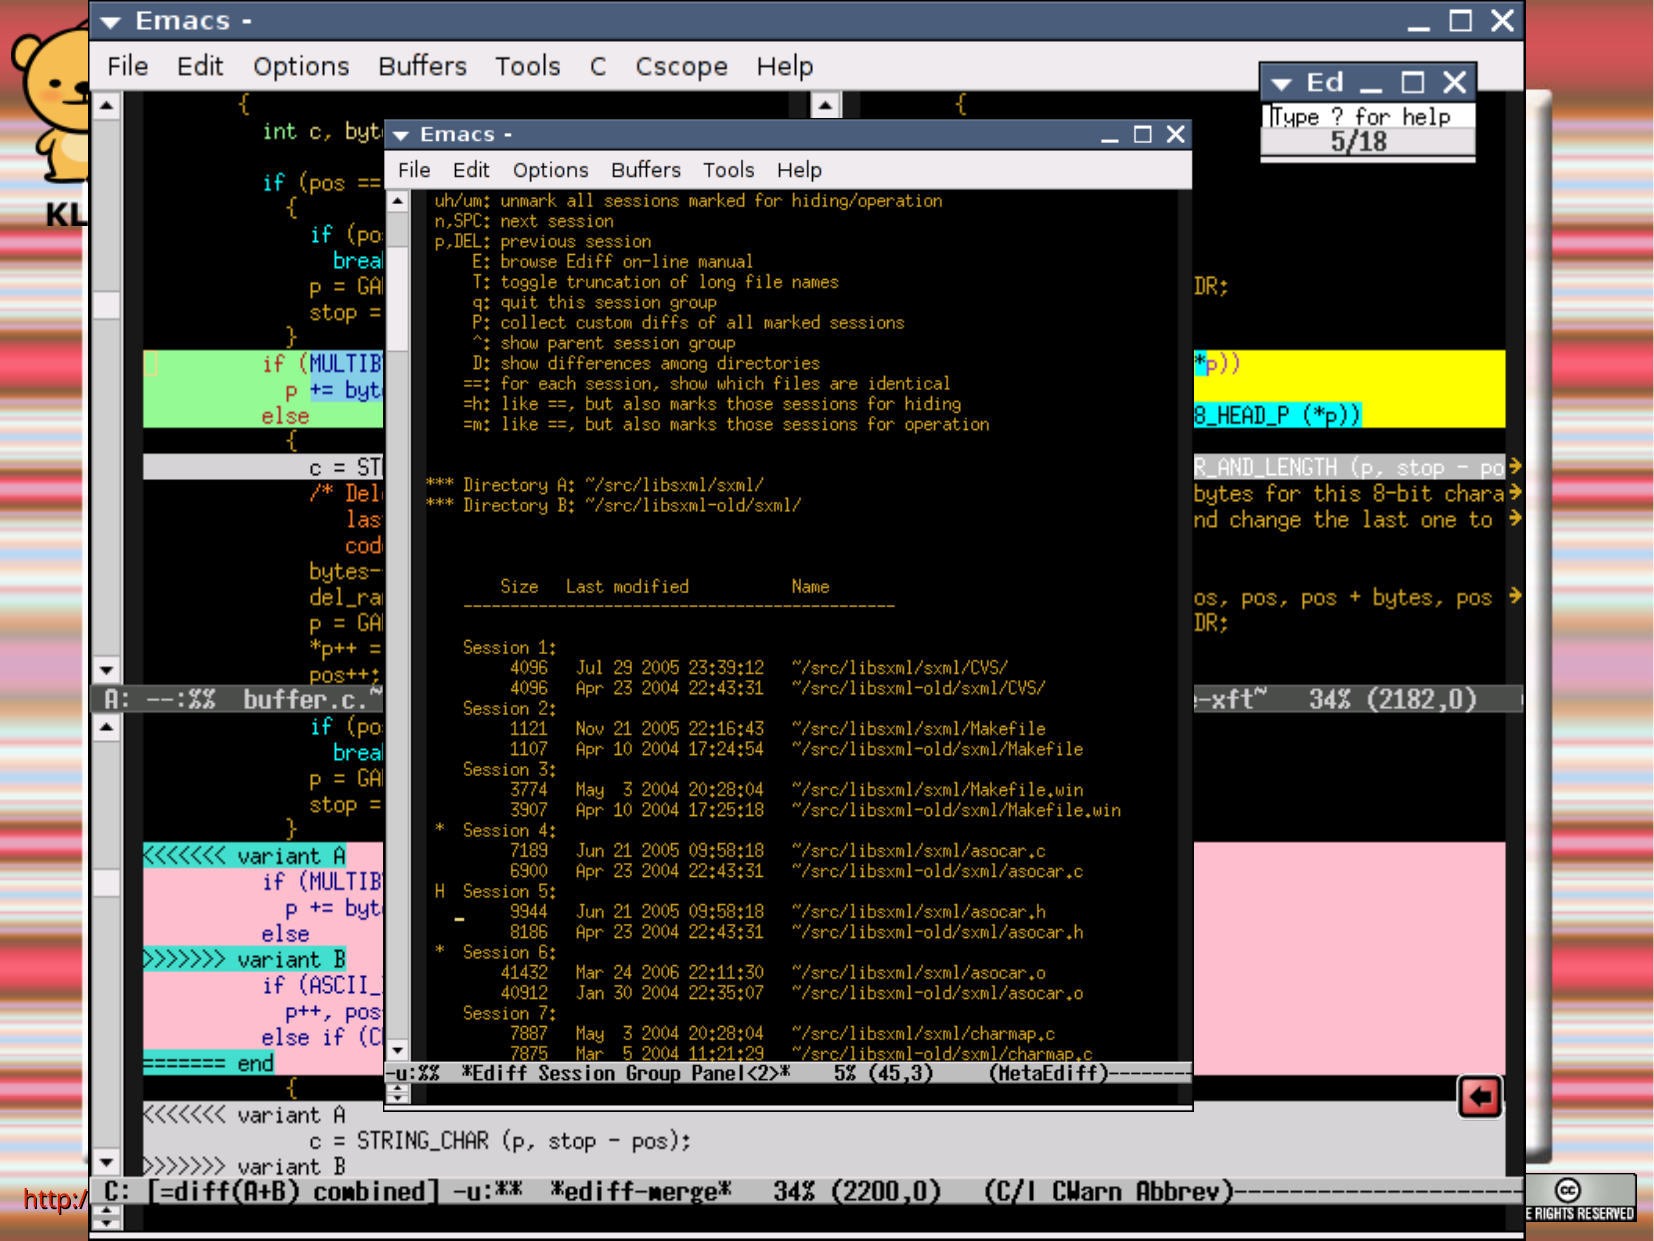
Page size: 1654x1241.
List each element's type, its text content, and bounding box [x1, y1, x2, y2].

title ediff [1526, 114, 1534, 322]
picture [0, 0, 1654, 1241]
